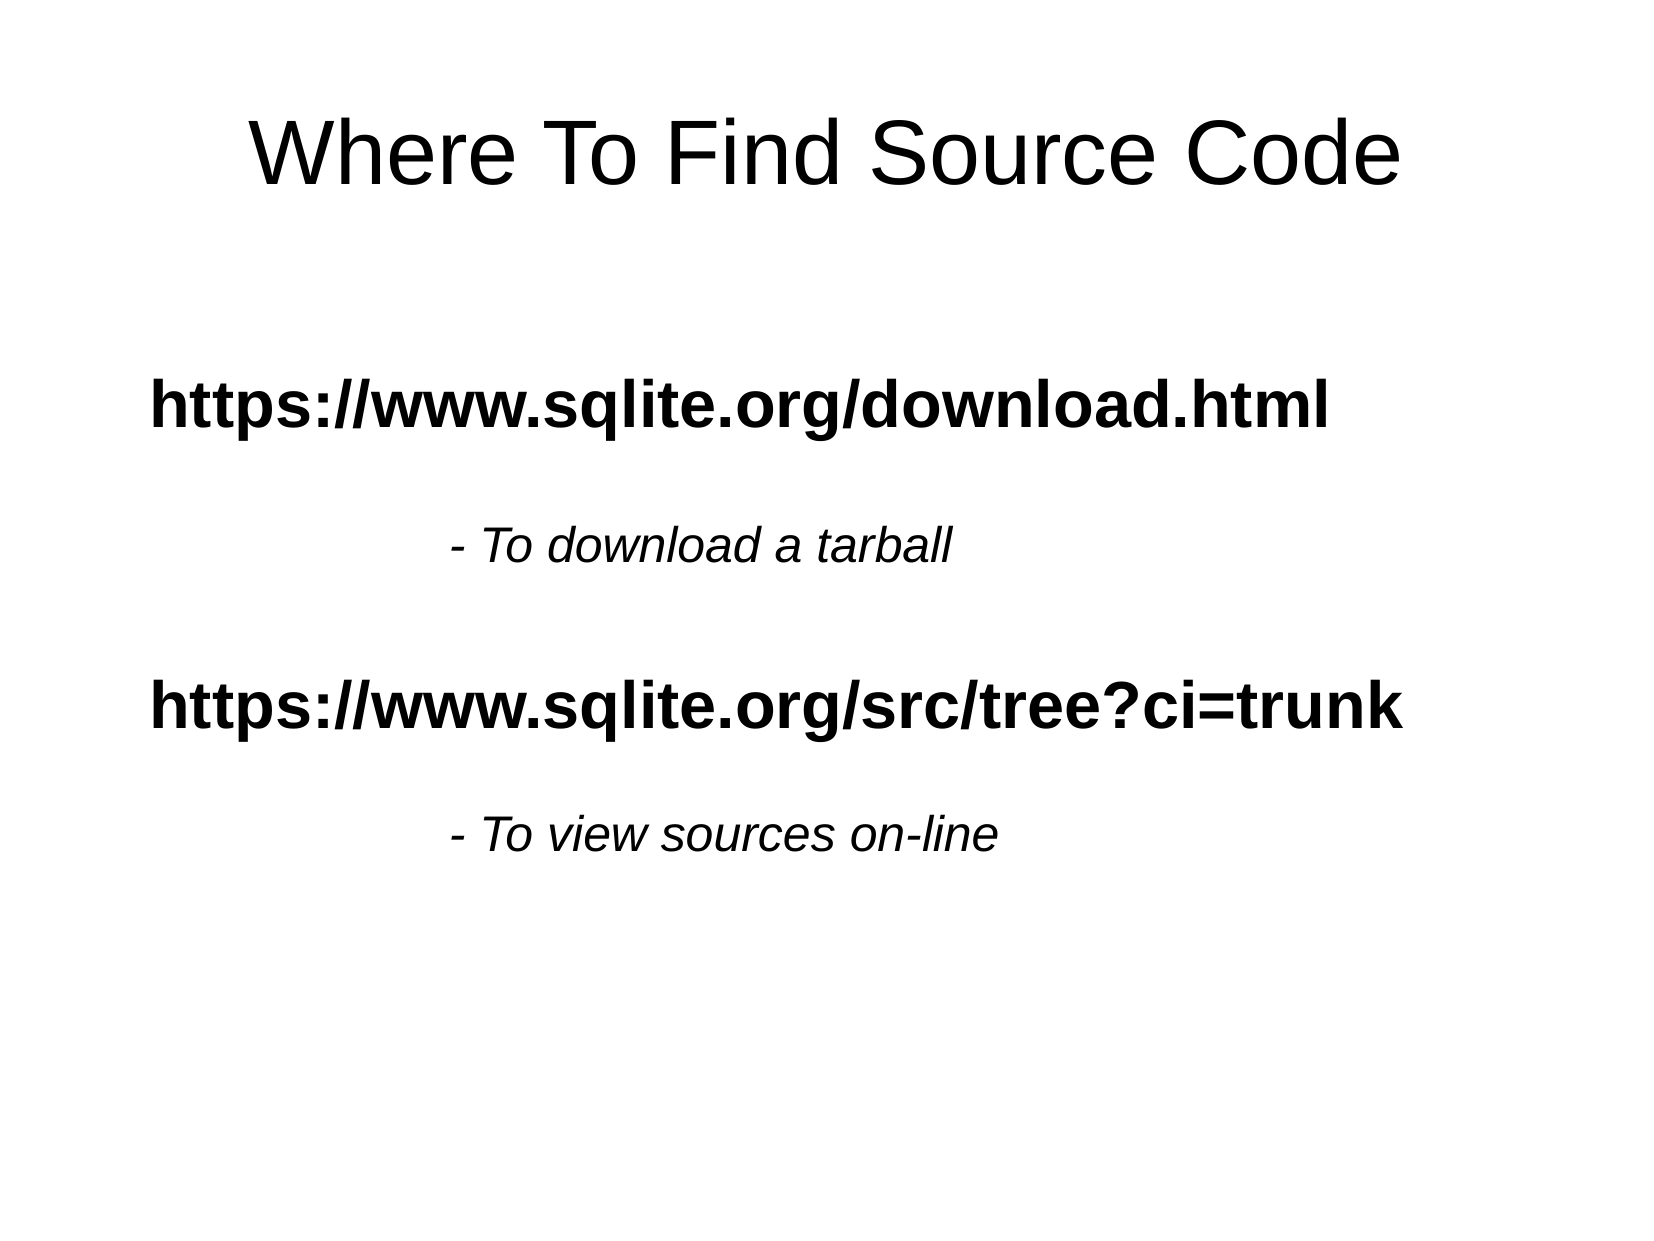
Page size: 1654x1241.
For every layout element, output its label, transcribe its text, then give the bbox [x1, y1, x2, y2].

text_box https://www.sqlite.org/src/tree?ci=trunk [134, 660, 1422, 751]
text_box - To download a tarball [420, 510, 968, 582]
text_box - To view sources on-line [420, 798, 1015, 871]
text_box https://www.sqlite.org/download.html [134, 360, 1349, 450]
title Where To Find Source Code [82, 49, 1571, 257]
